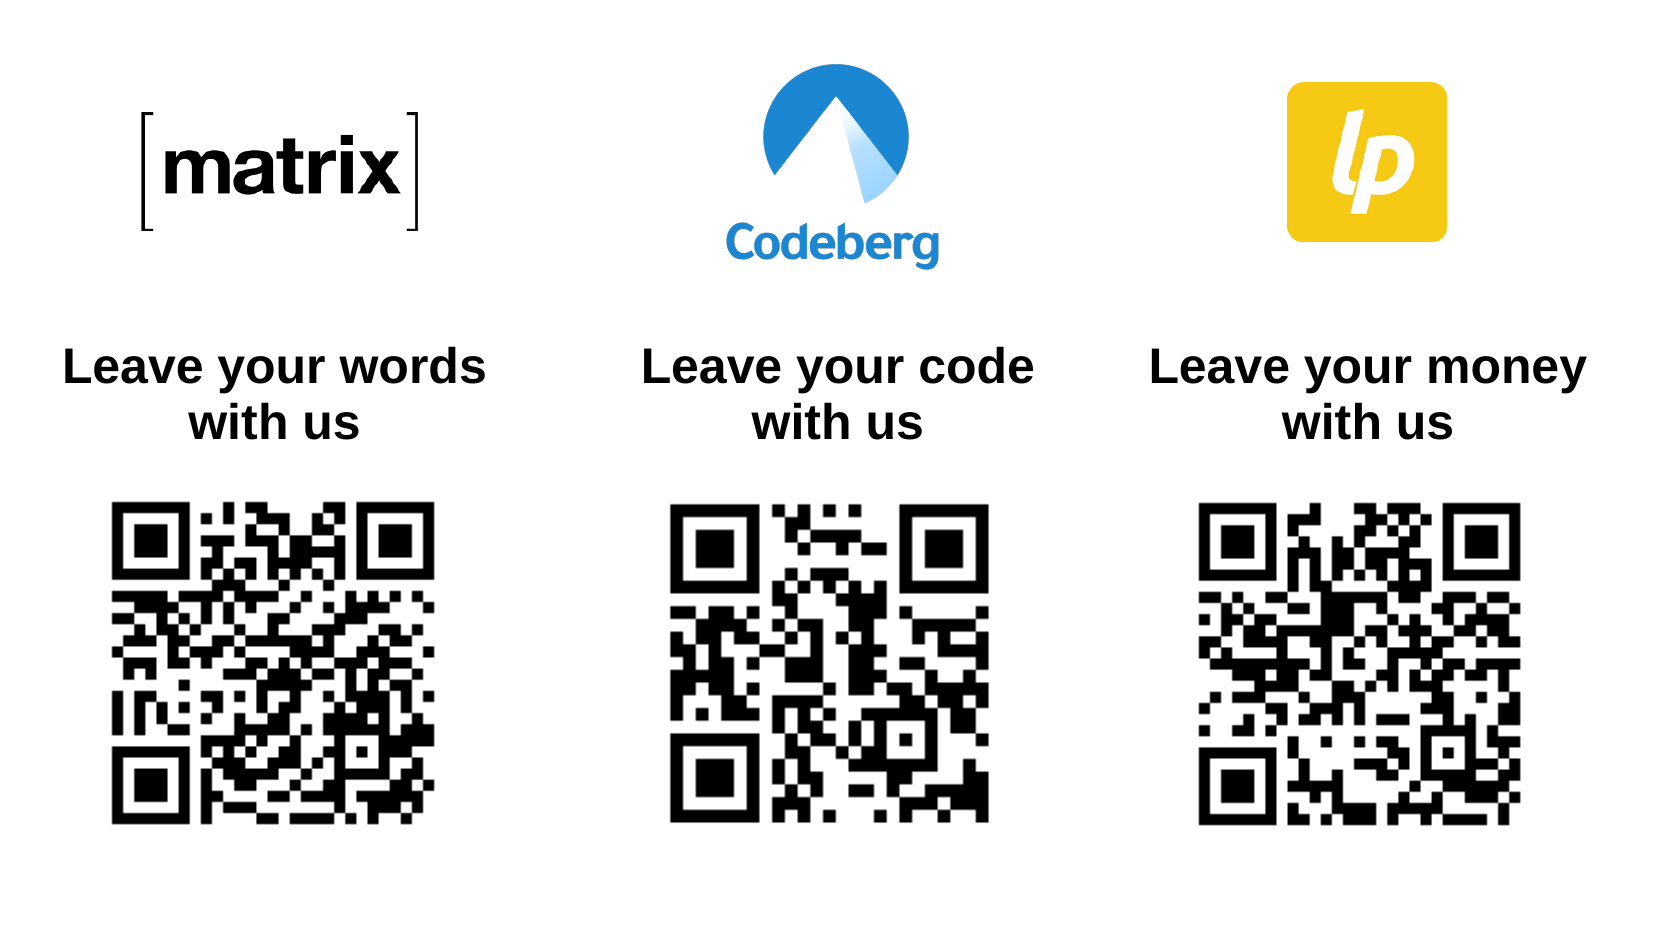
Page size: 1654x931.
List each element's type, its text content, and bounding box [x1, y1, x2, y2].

picture [68, 458, 479, 869]
text_box Leave your words with us [47, 330, 502, 458]
text_box Leave your money with us [1133, 330, 1603, 458]
picture [687, 11, 984, 308]
picture [1155, 459, 1565, 870]
picture [141, 112, 418, 231]
text_box Leave your code with us [625, 330, 1050, 458]
picture [1287, 82, 1447, 243]
picture [620, 454, 1040, 875]
